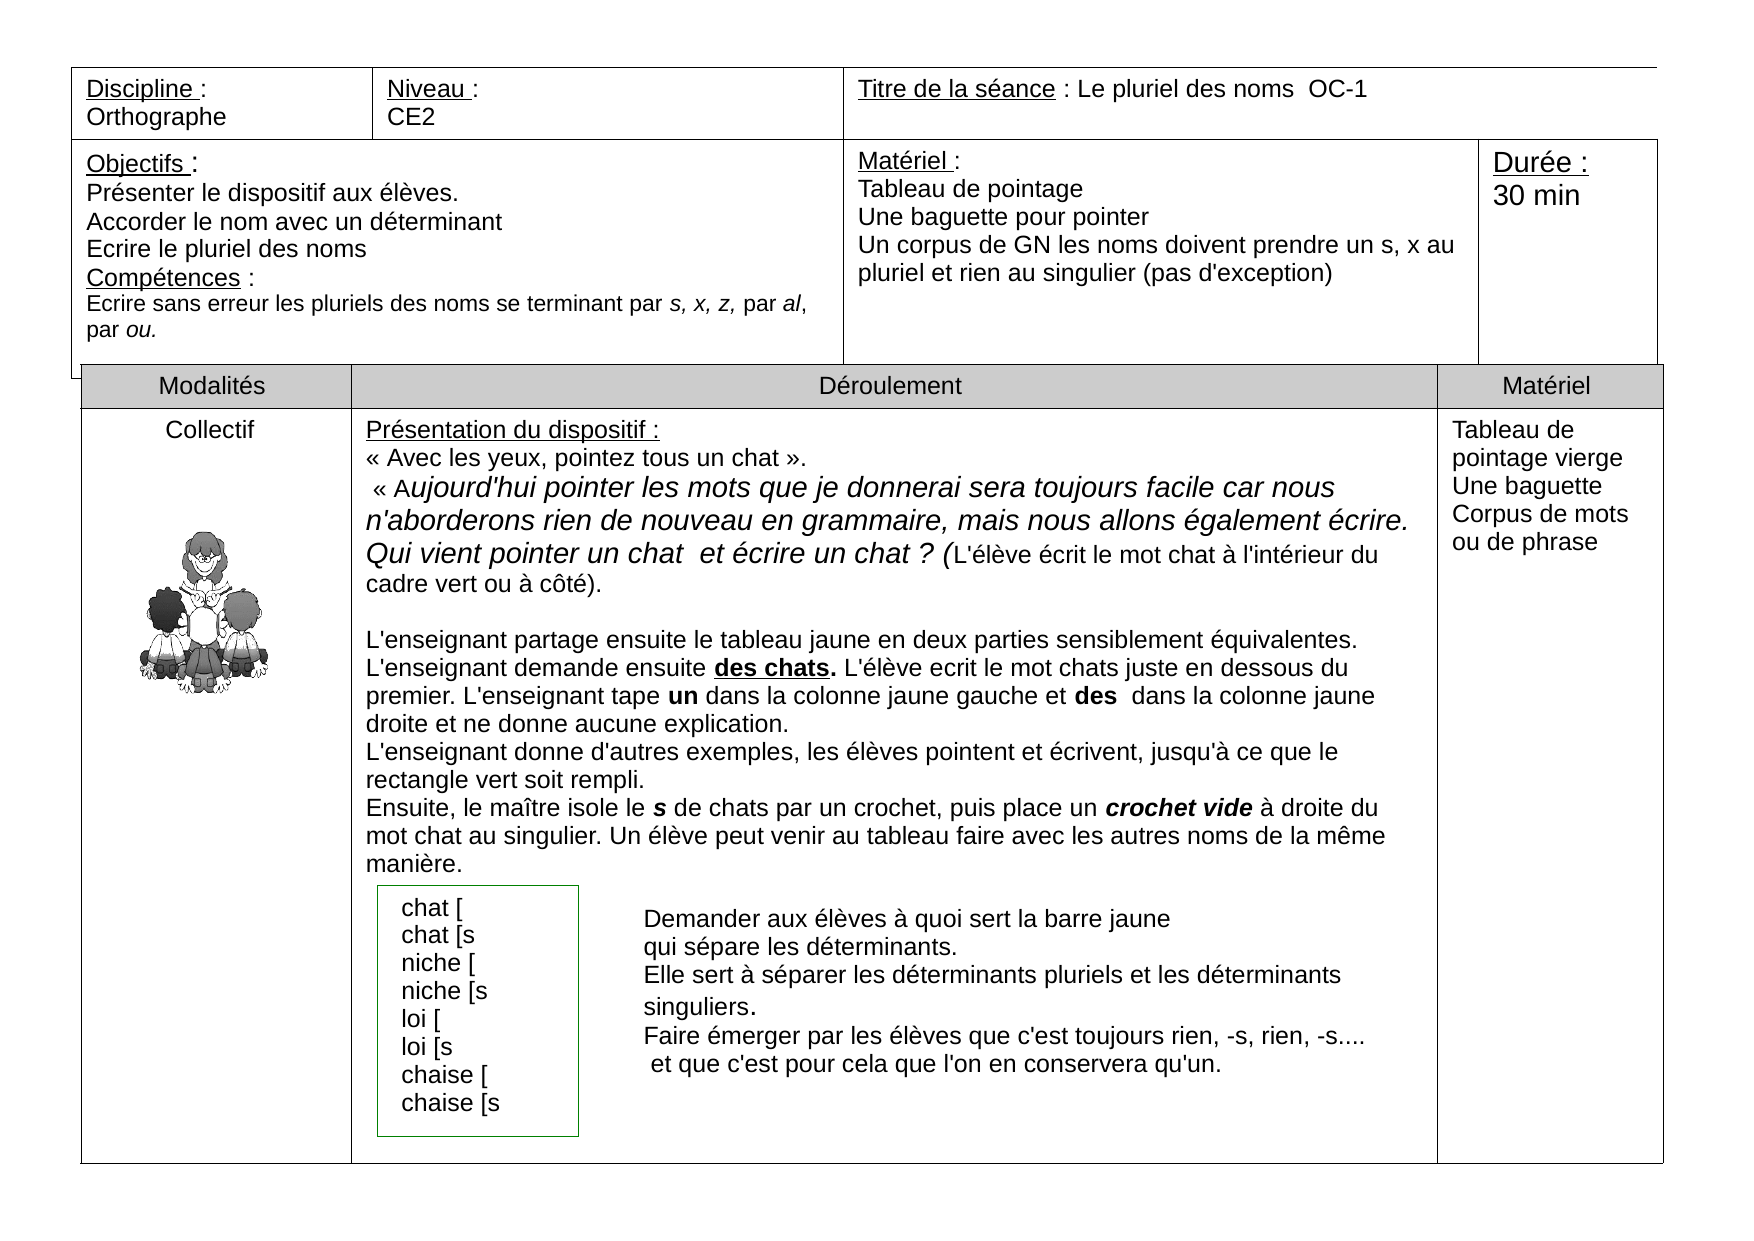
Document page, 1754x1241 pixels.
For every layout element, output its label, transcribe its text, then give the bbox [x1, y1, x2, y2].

table_cell Présentation du dispositif : « Avec les yeux, pointez tous un chat ». « Aujourd'hui pointer les mots que je donnerai sera toujours facile car nous n'aborderons rien de nouveau en grammaire, mais nous allons également écrire. Qui vient pointer un chat et écrire un chat ? (L'élève écrit le mot chat à l'intérieur du cadre vert ou à côté). L'enseignant partage ensuite le tableau jaune en deux parties sensiblement équivalentes. L'enseignant demande ensuite des chats. L'élève ecrit le mot chats juste en dessous du premier. L'enseignant tape un dans la colonne jaune gauche et des dans la colonne jaune droite et ne donne aucune explication. L'enseignant donne d'autres exemples, les élèves pointent et écrivent, jusqu'à ce que le rectangle vert soit rempli. Ensuite, le maître isole le s de chats par un crochet, puis place un crochet vide à droite du mot chat au singulier. Un élève peut venir au tableau faire avec les autres noms de la même manière. [352, 409, 1437, 1163]
picture [138, 528, 269, 697]
table_cell Tableau de pointage vierge Une baguette Corpus de mots ou de phrase [1438, 409, 1663, 1163]
table_cell Durée : 30 min [1479, 140, 1657, 364]
text_box Demander aux élèves à quoi sert la barre jaune qui sépare les déterminants. Elle sert à séparer les déterminants pluriels et les déterminants singuliers. Faire émerger par les élèves que c'est toujours rien, -s, rien, -s.... et que c'est pour cela que l'on en conservera qu'un. [628, 897, 1382, 1118]
table_cell Collectif [82, 409, 351, 1163]
text_box [377, 885, 579, 1137]
table_header Titre de la séance : Le pluriel des noms OC-1 [844, 68, 1657, 139]
table_header Déroulement [352, 365, 1437, 408]
table_header Matériel [1438, 365, 1663, 408]
table_cell Matériel : Tableau de pointage Une baguette pour pointer Un corpus de GN les noms doivent prendre un s, x au pluriel et rien au singulier (pas d'exception) [844, 140, 1478, 364]
table_header Discipline : Orthographe [72, 68, 372, 139]
table_header Modalités [82, 365, 351, 408]
text_box chat [ chat [s niche [ niche [s loi [ loi [s chaise [ chaise [s [386, 885, 516, 1125]
table_header Niveau : CE2 [373, 68, 843, 139]
table_cell Objectifs : Présenter le dispositif aux élèves. Accorder le nom avec un déterminant Ecrire le pluriel des noms Compétences : Ecrire sans erreur les pluriels des noms se terminant par s, x, z, par al, par ou. [72, 140, 843, 378]
